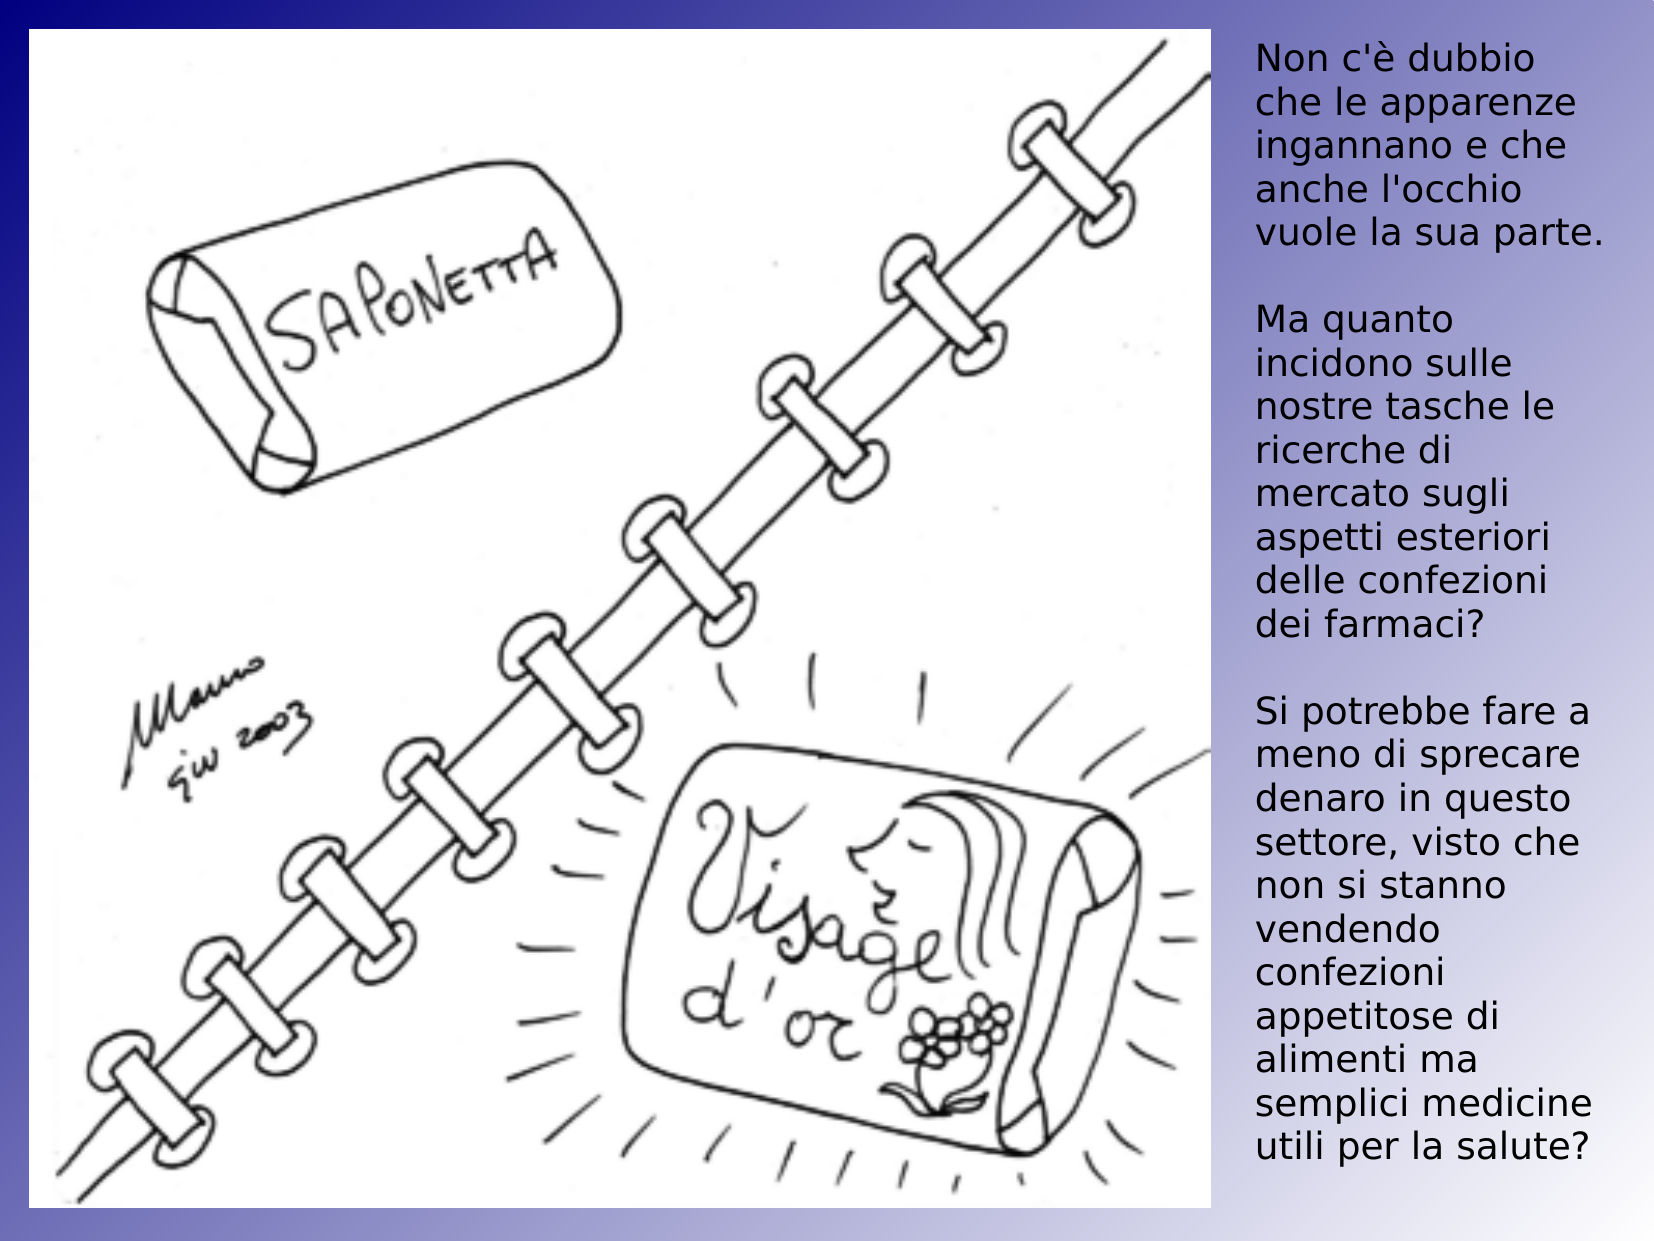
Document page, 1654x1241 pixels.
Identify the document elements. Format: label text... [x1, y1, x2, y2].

text_box Non c'è dubbio che le apparenze ingannano e che anche l'occhio vuole la sua parte. Ma quanto incidono sulle nostre tasche le ricerche di mercato sugli aspetti esteriori delle confezioni dei farmaci? Si potrebbe fare a meno di sprecare denaro in questo settore, visto che non si stanno vendendo confezioni appetitose di alimenti ma semplici medicine utili per la salute? [1240, 29, 1625, 1211]
picture [29, 29, 1211, 1208]
